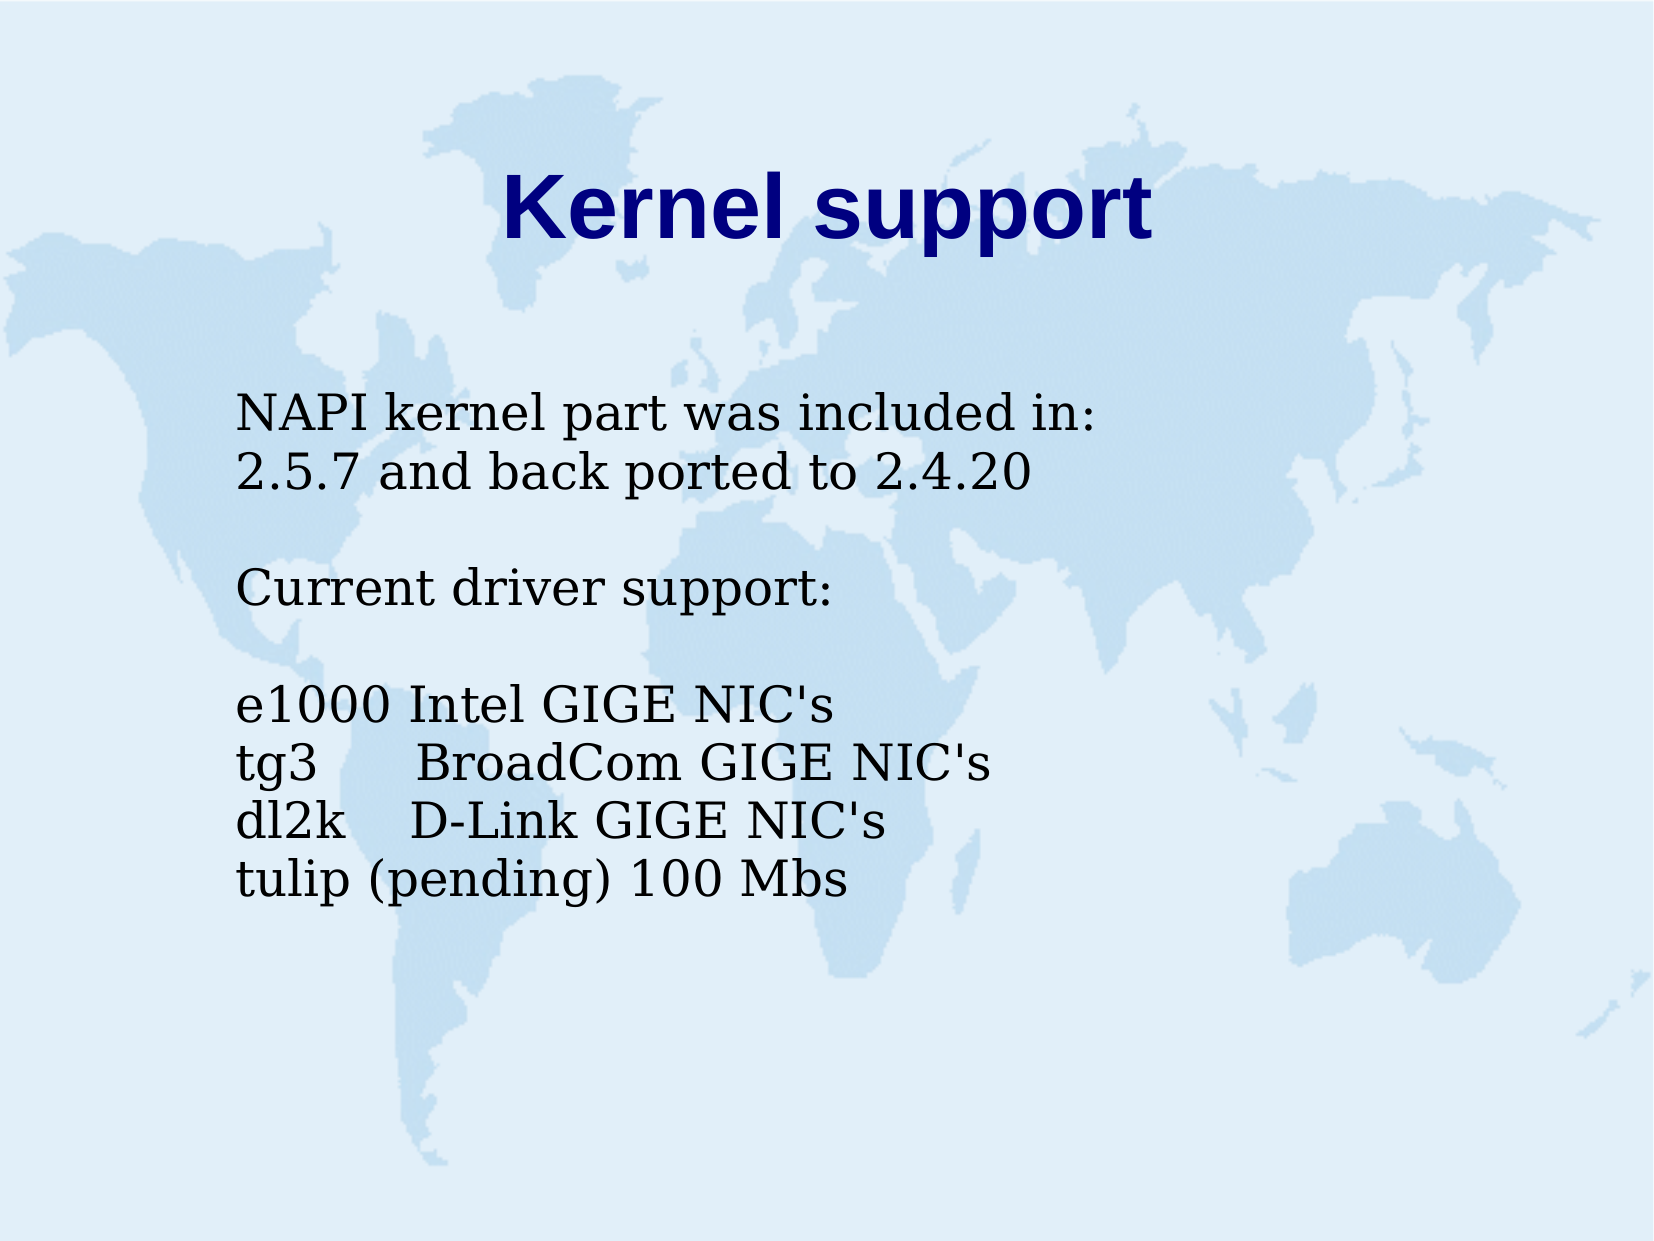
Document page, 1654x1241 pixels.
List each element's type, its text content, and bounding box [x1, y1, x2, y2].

title Kernel support [121, 102, 1534, 311]
text_box NAPI kernel part was included in: 2.5.7 and back ported to 2.4.20 Current driver support: e1000 Intel GIGE NIC's tg3 BroadCom GIGE NIC's dl2k D-Link GIGE NIC's tulip (pending) 100 Mbs [235, 384, 1503, 1062]
picture [0, 0, 1654, 1241]
